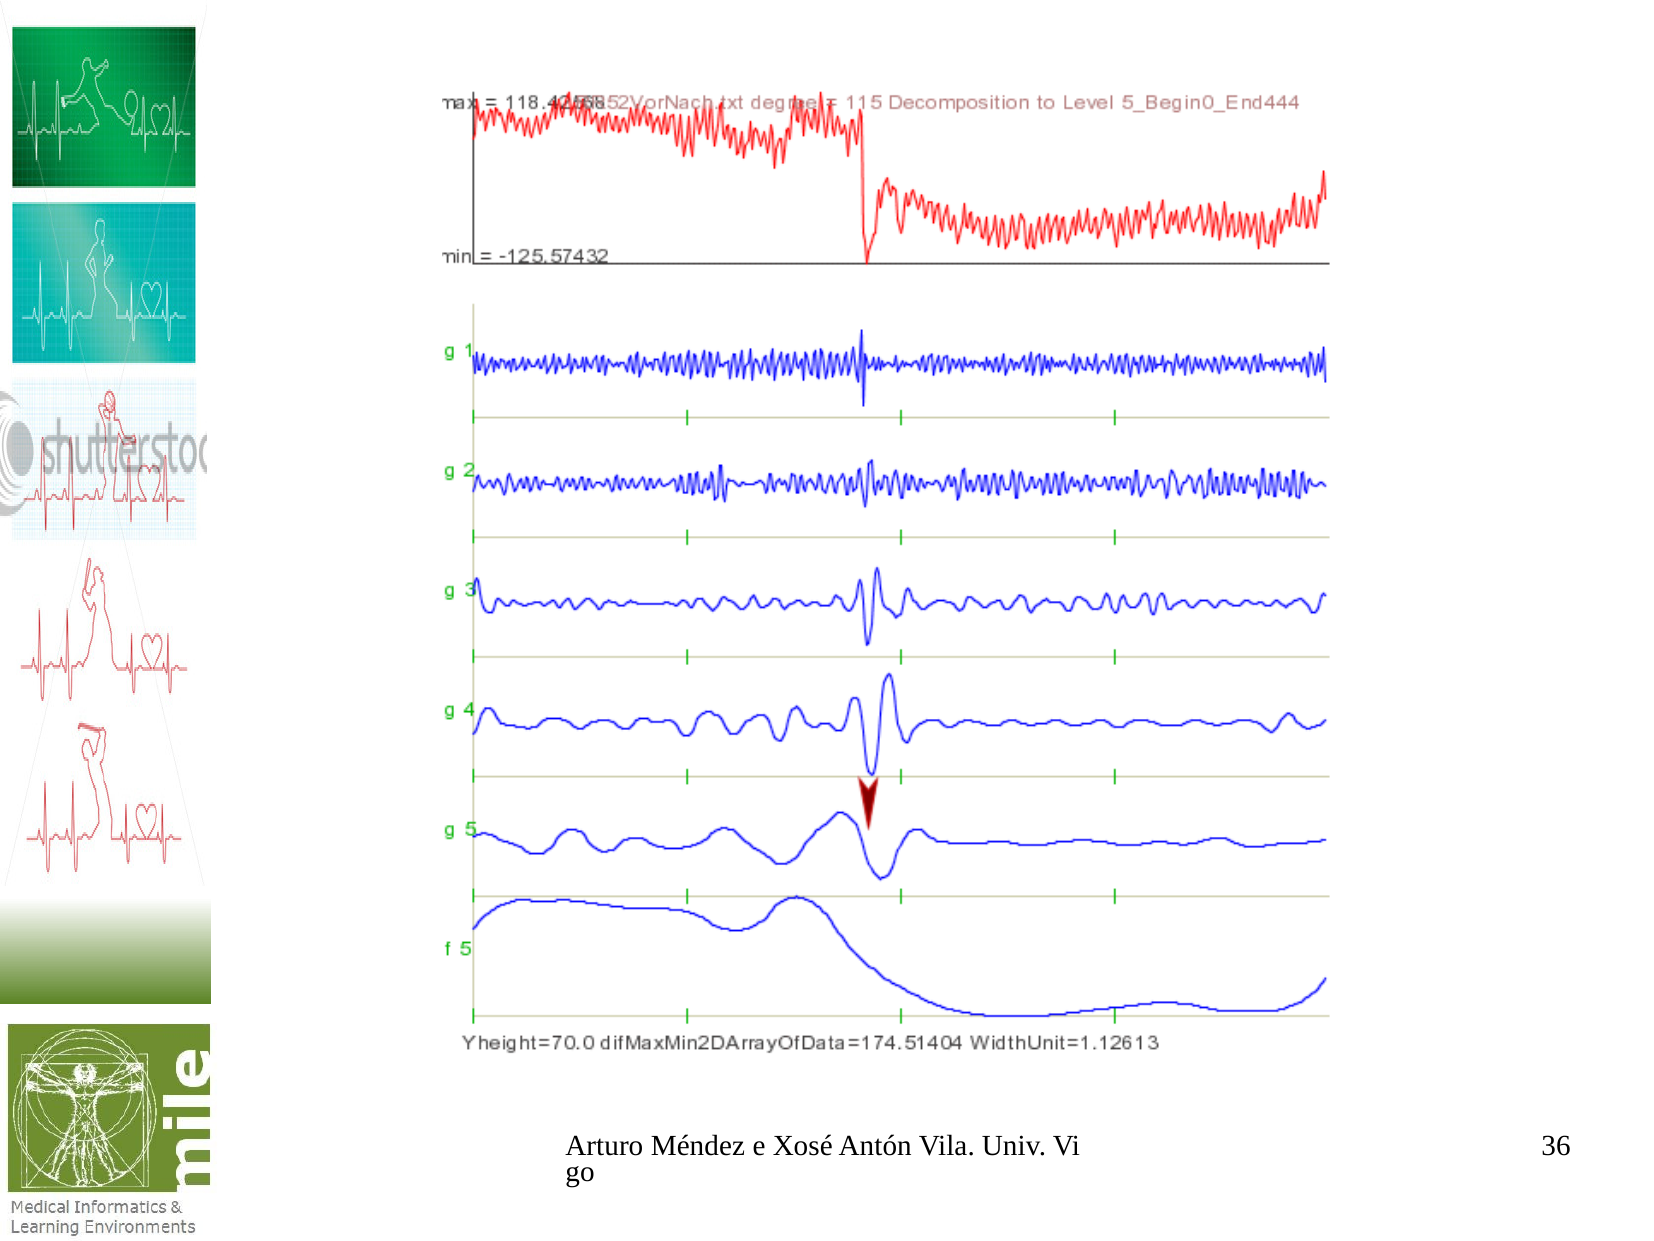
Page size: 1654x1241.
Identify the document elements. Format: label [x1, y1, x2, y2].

picture [0, 0, 207, 886]
picture [0, 1008, 228, 1241]
picture [442, 58, 1359, 1101]
